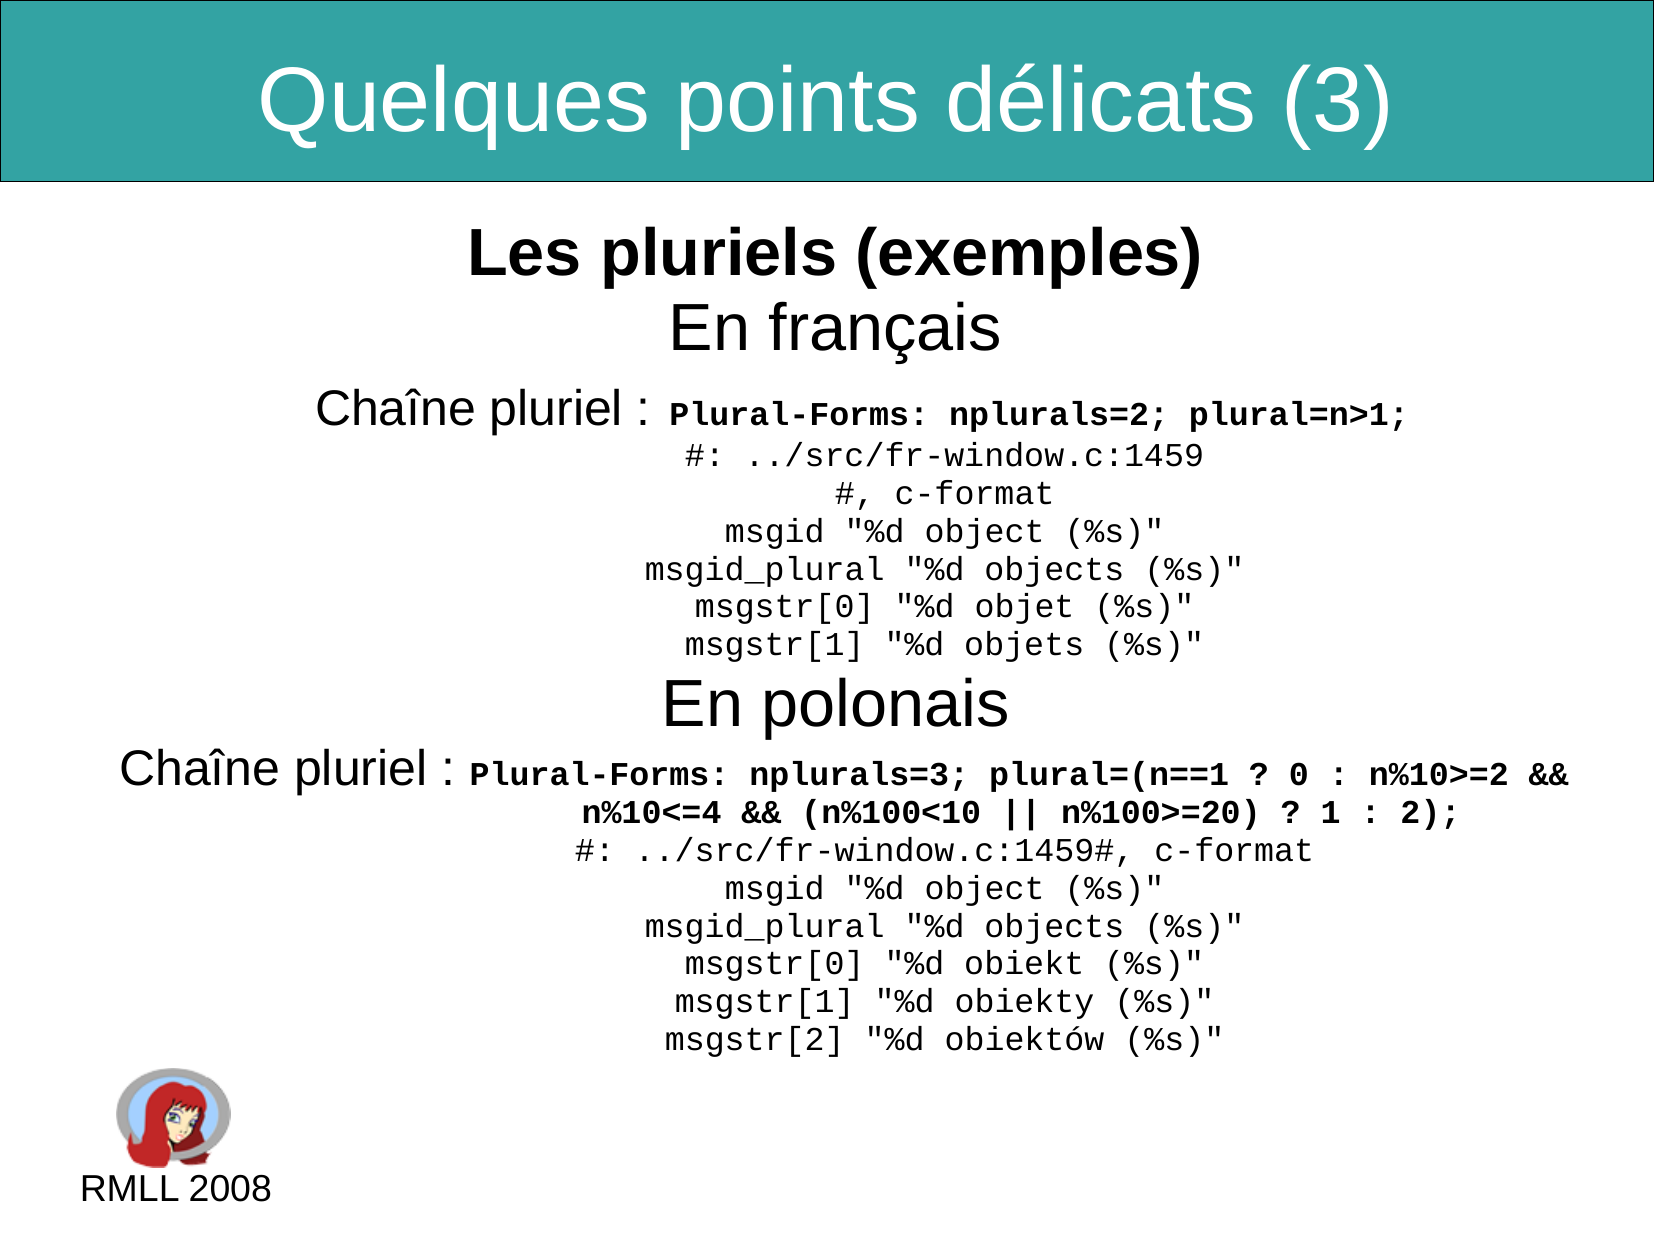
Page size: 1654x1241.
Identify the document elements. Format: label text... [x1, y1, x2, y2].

picture [116, 1113, 231, 1168]
subtitle Les pluriels (exemples) En français Chaîne pluriel : Plural-Forms: nplurals=2; plural=n>1; #: ../src/fr-window.c:1459 #, c-format msgid "%d object (%s)" msgid_plural "%d objects (%s)" msgstr[0] "%d objet (%s)" msgstr[1] "%d objets (%s)" En polonais Chaîne pluriel : Plural-Forms: nplurals=3; plural=(n==1 ? 0 : n%10>=2 && n%10<=4 && (n%100<10 || n%100>=20) ? 1 : 2); #: ../src/fr-window.c:1459#, c-format msgid "%d object (%s)" msgid_plural "%d objects (%s)" msgstr[0] "%d obiekt (%s)" msgstr[1] "%d obiekty (%s)" msgstr[2] "%d obiektów (%s)" [82, 214, 1571, 1113]
title Quelques points délicats (3) [82, 0, 1571, 204]
